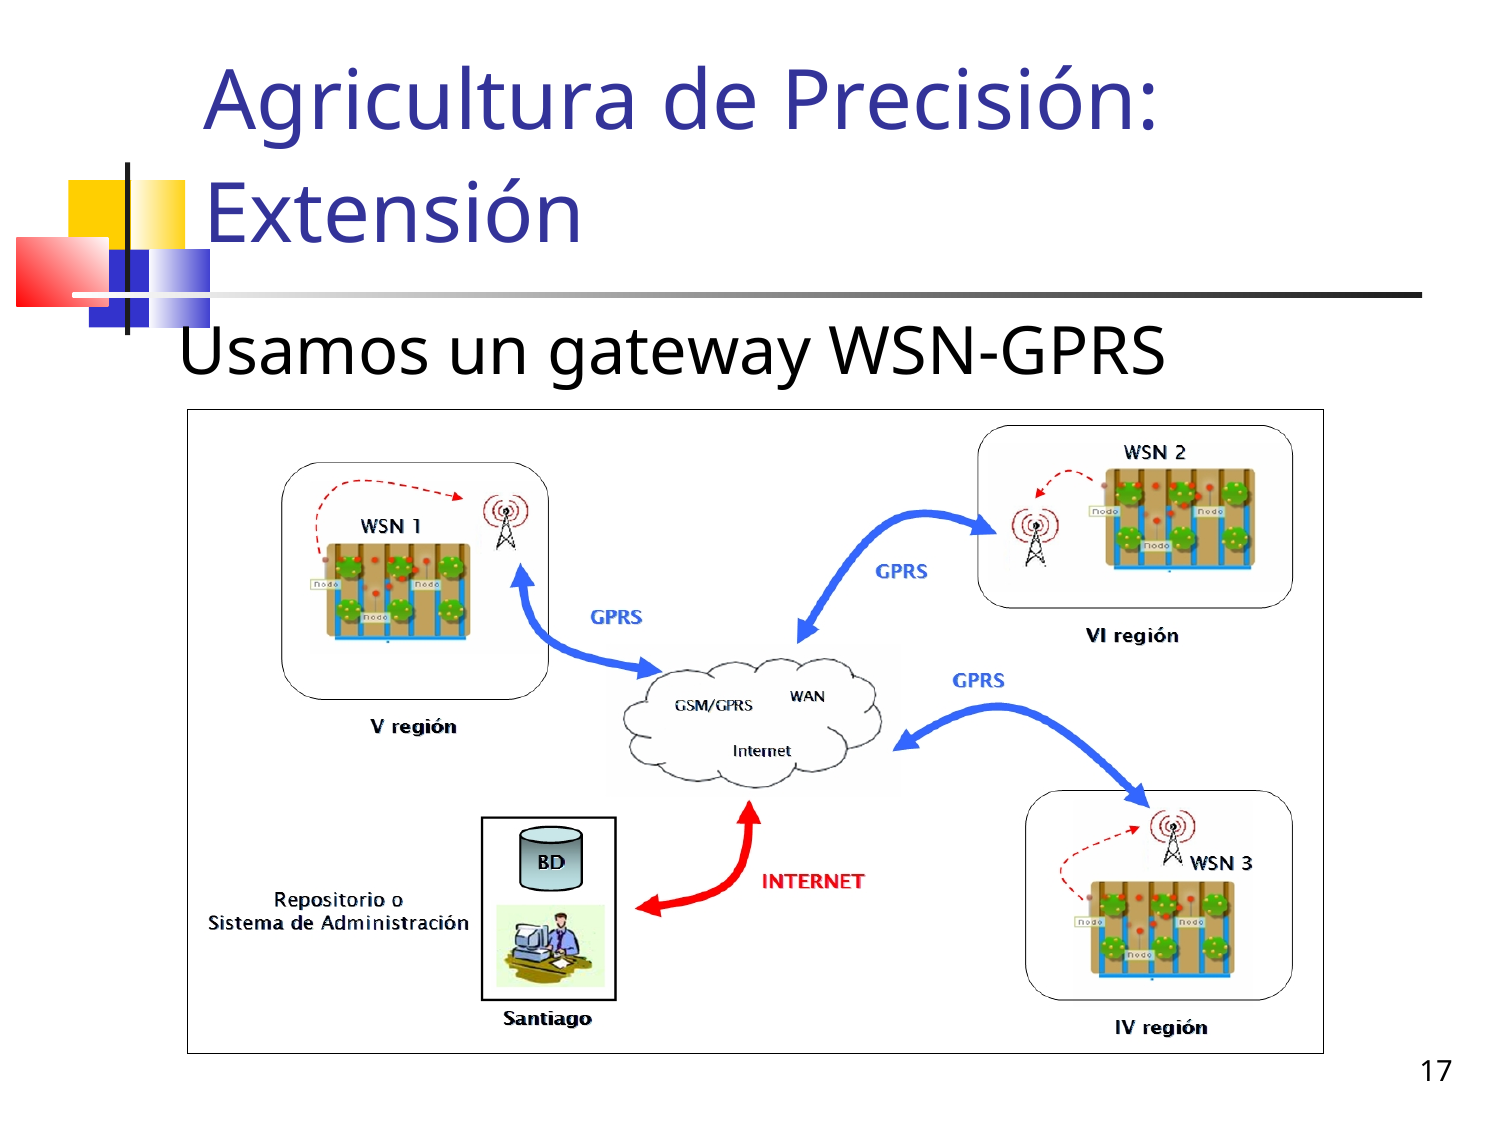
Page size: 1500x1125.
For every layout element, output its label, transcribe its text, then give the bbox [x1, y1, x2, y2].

title Agricultura de Precisión: Extensión [188, 35, 1269, 276]
list Usamos un gateway WSN-GPRS [162, 296, 1438, 432]
text_box <number> [1155, 1024, 1468, 1100]
picture [188, 410, 1324, 1054]
